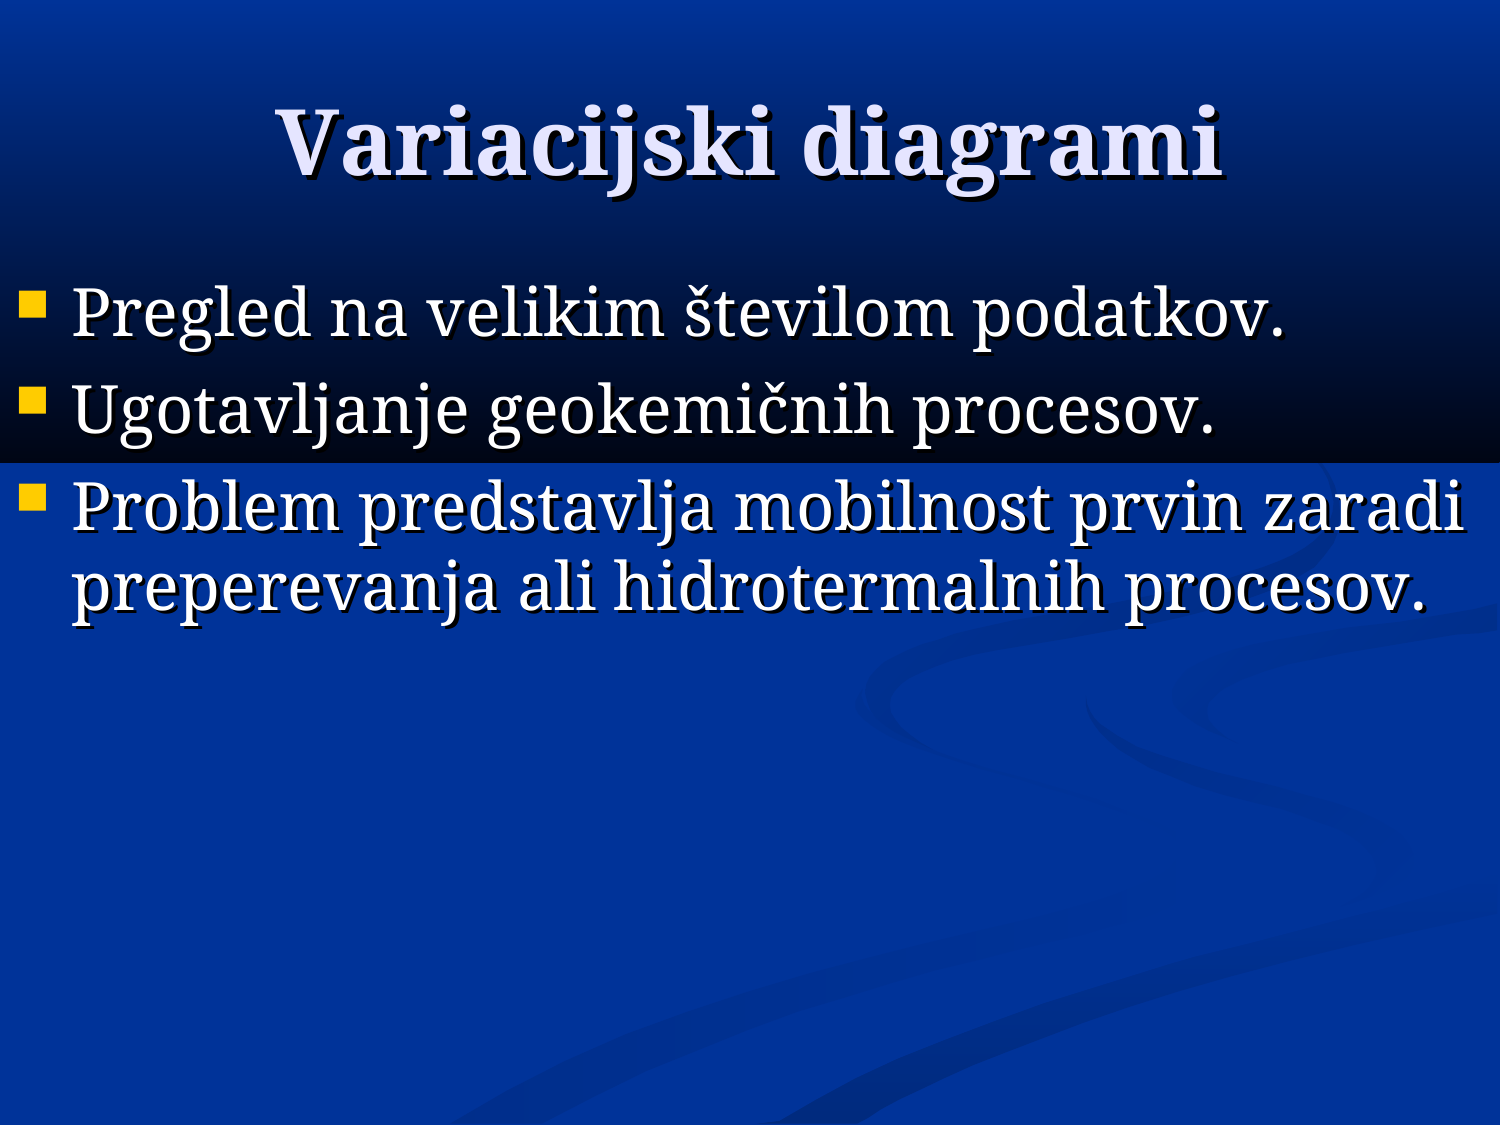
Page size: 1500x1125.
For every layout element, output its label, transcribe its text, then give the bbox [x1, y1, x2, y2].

list Pregled na velikim številom podatkov. Ugotavljanje geokemičnih procesov. Problem predstavlja mobilnost prvin zaradi preperevanja ali hidrotermalnih procesov. [0, 262, 1500, 1006]
title Variacijski diagrami [75, 45, 1426, 233]
